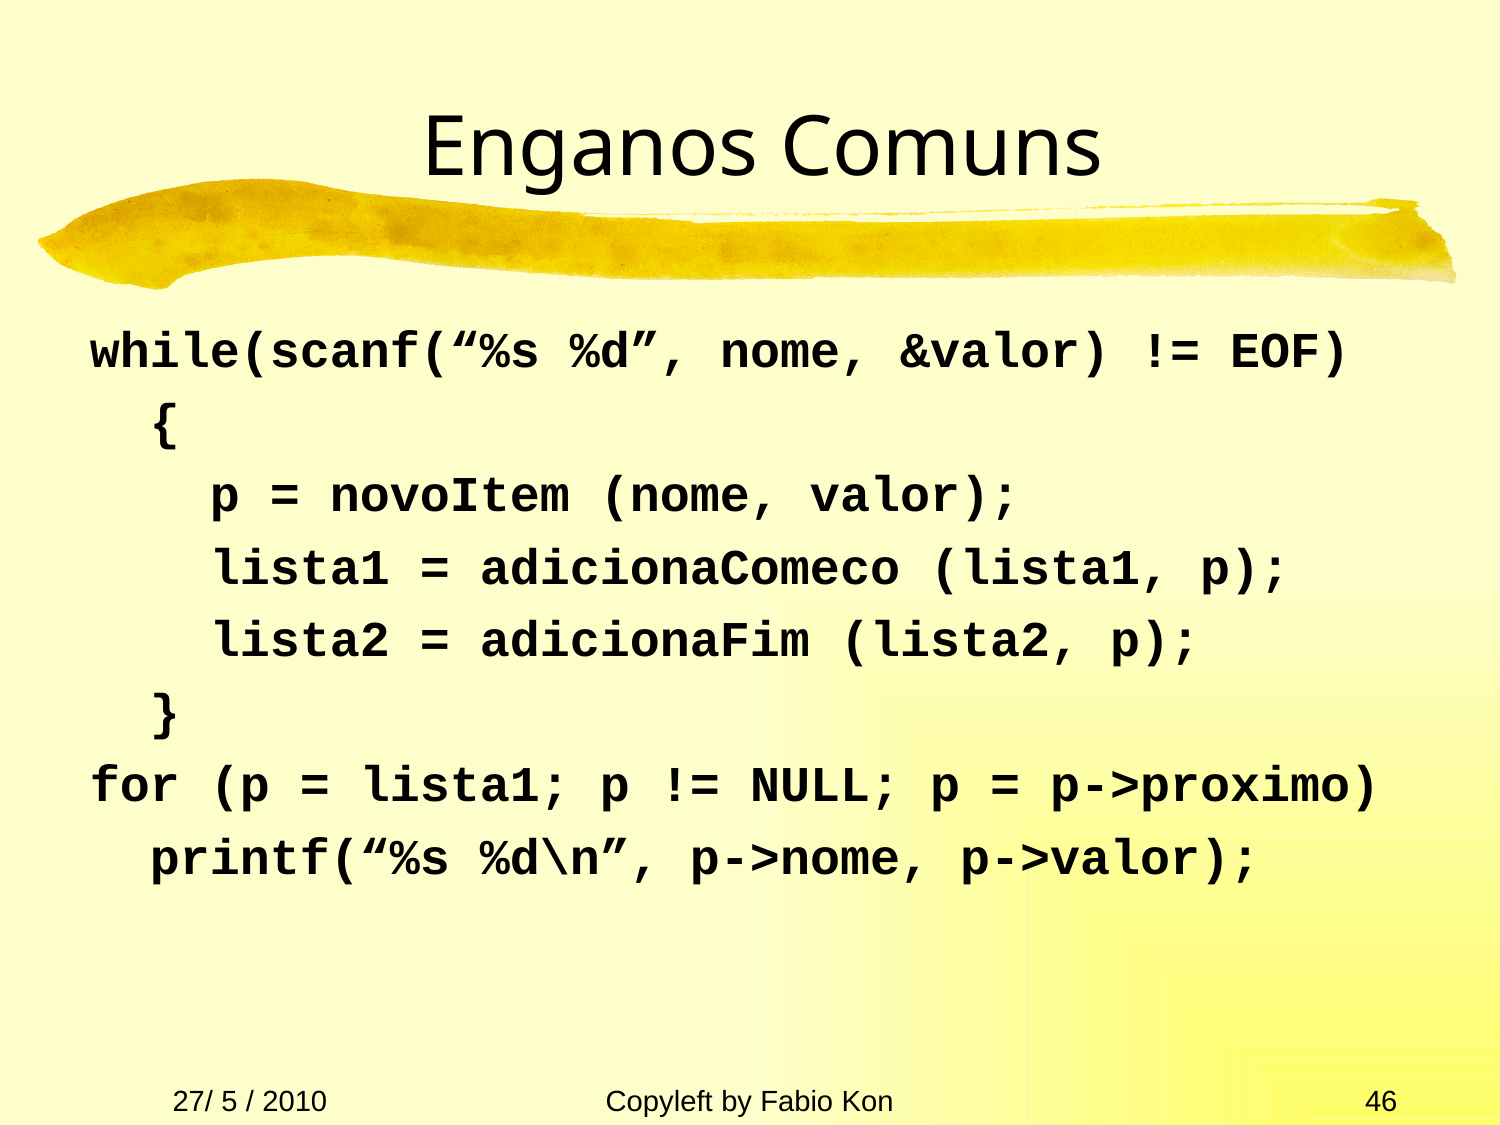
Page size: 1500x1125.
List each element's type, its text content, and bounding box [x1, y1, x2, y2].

list while(scanf(“%s %d”, nome, &valor) != EOF) { p = novoItem (nome, valor); lista1 = adicionaComeco (lista1, p); lista2 = adicionaFim (lista2, p); } for (p = lista1; p != NULL; p = p->proximo) printf(“%s %d\n”, p->nome, p->valor); [74, 309, 1417, 994]
title Enganos Comuns [125, 12, 1401, 200]
picture [24, 174, 1463, 297]
